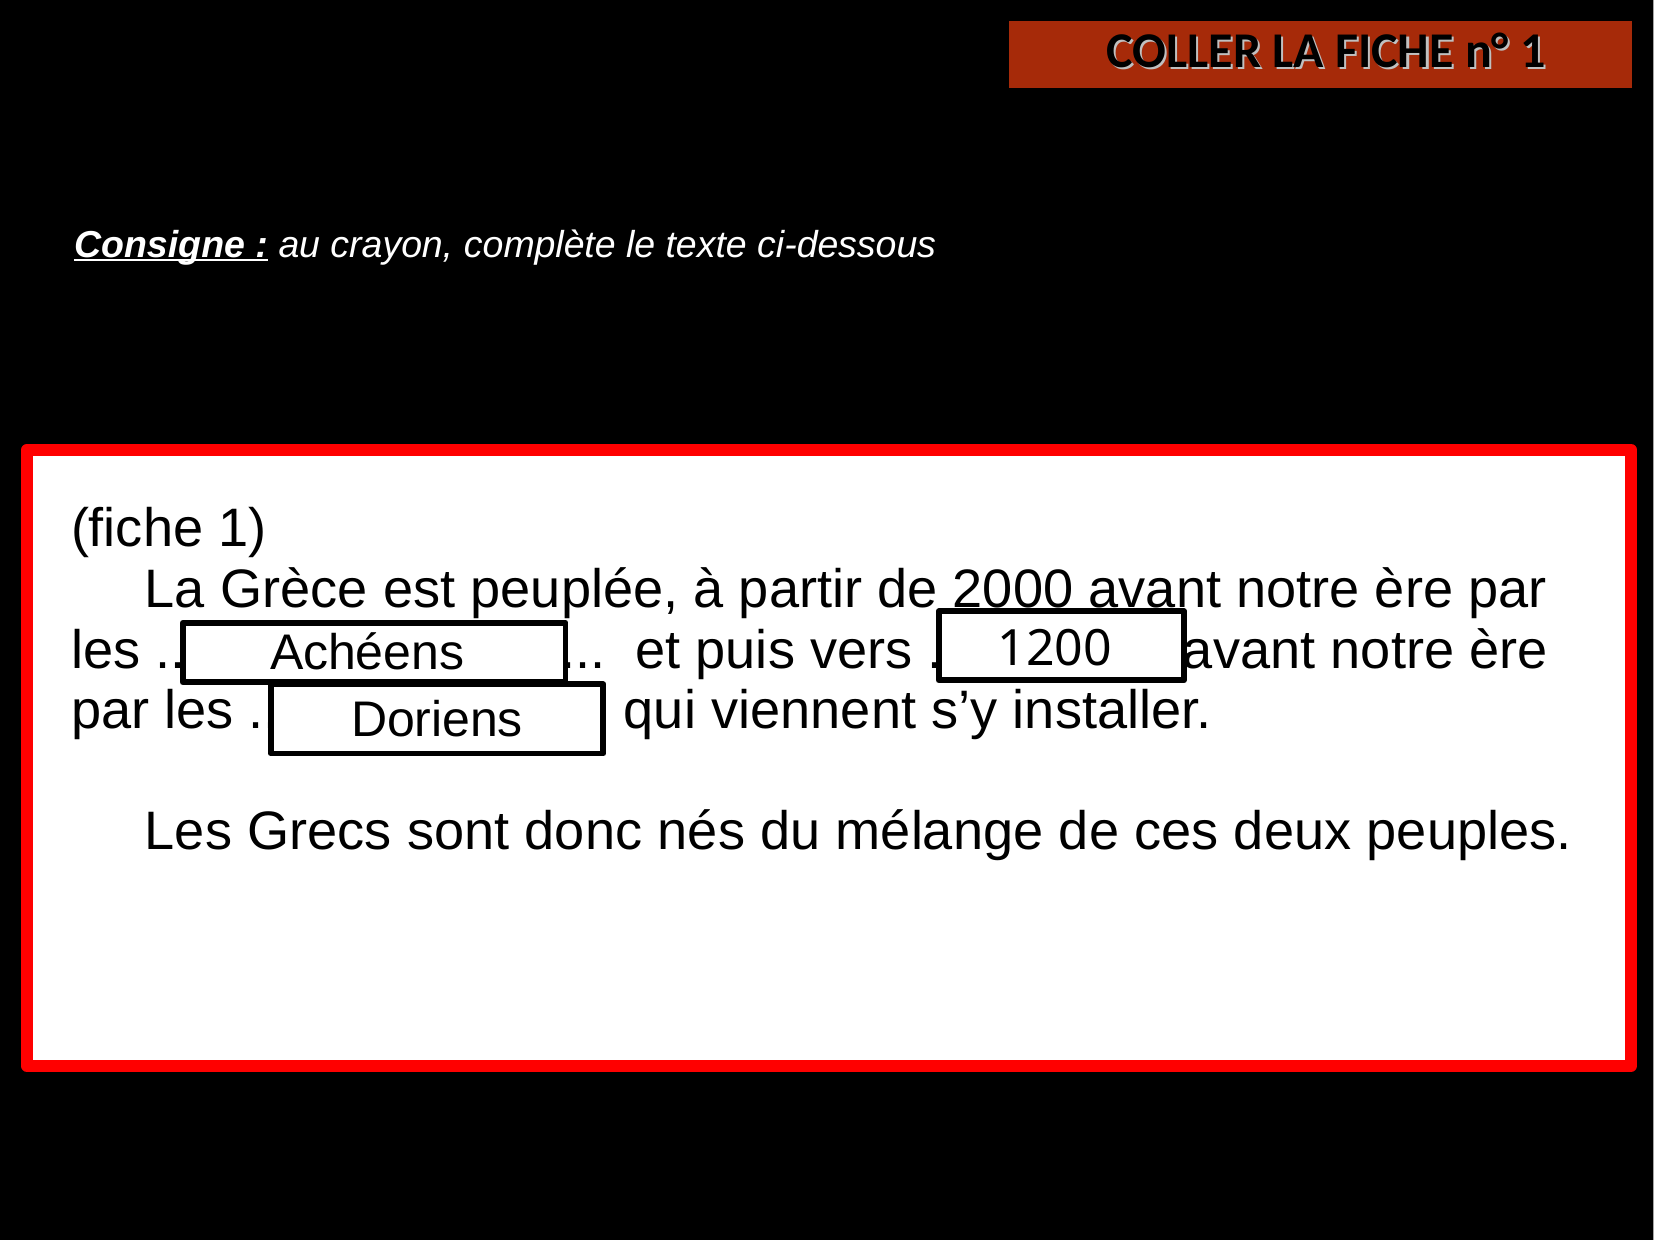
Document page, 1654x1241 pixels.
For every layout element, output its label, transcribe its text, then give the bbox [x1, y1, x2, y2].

text_box Achéens [182, 622, 566, 683]
text_box [26, 450, 1632, 1066]
text_box 1200 [938, 611, 1184, 681]
text_box COLLER LA FICHE n° 1 [1003, 15, 1638, 94]
text_box Consigne : au crayon, complète le texte ci-dessous [59, 215, 1610, 273]
text_box (fiche 1) La Grèce est peuplée, à partir de 2000 avant notre ère par les .............................. et puis vers ................ avant notre ère par les ........................ qui viennent s’y installer. Les Grecs sont donc nés du mélange de ces deux peuples. [56, 490, 1606, 947]
text_box Doriens [270, 684, 604, 754]
